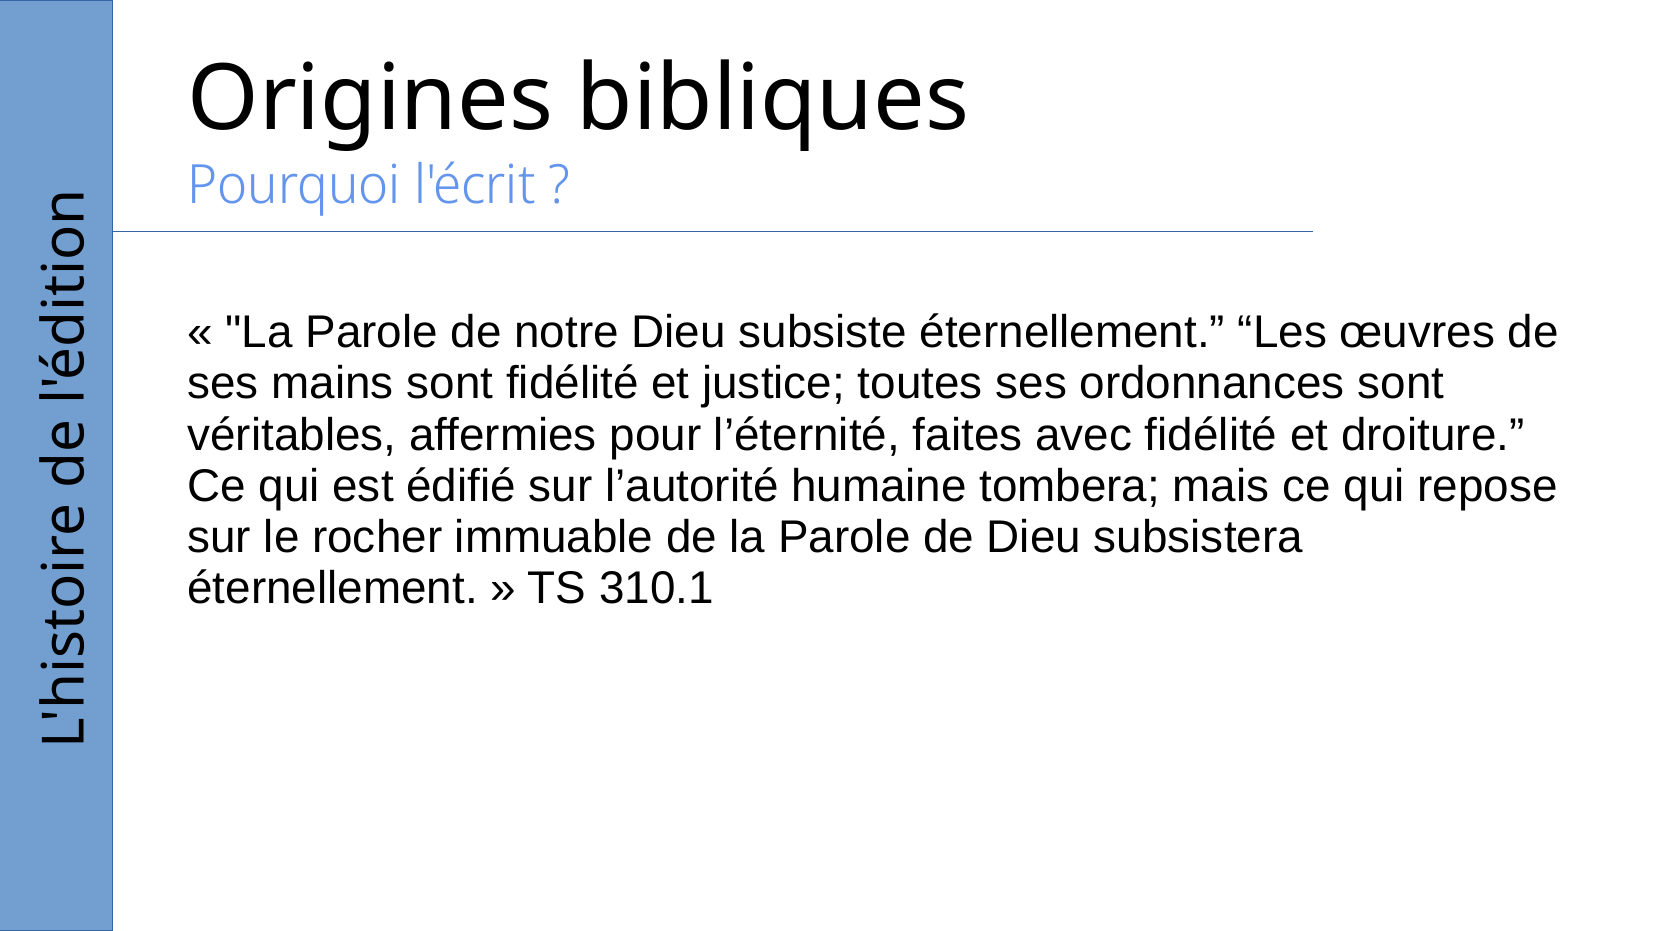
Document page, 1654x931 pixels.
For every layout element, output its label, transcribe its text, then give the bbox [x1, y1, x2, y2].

subtitle « "La Parole de notre Dieu subsiste éternellement.” “Les œuvres de ses mains sont fidélité et justice; toutes ses ordonnances sont véritables, affermies pour l’éternité, faites avec fidélité et droiture.” Ce qui est édifié sur l’autorité humaine tombera; mais ce qui repose sur le rocher immuable de la Parole de Dieu subsistera éternellement. » TS 310.1 [187, 306, 1571, 846]
title Pourquoi l'écrit ? [187, 125, 1571, 239]
text_box L'histoire de l'édition [13, 37, 105, 901]
title Origines bibliques [187, 33, 1571, 125]
text_box [0, 0, 113, 931]
